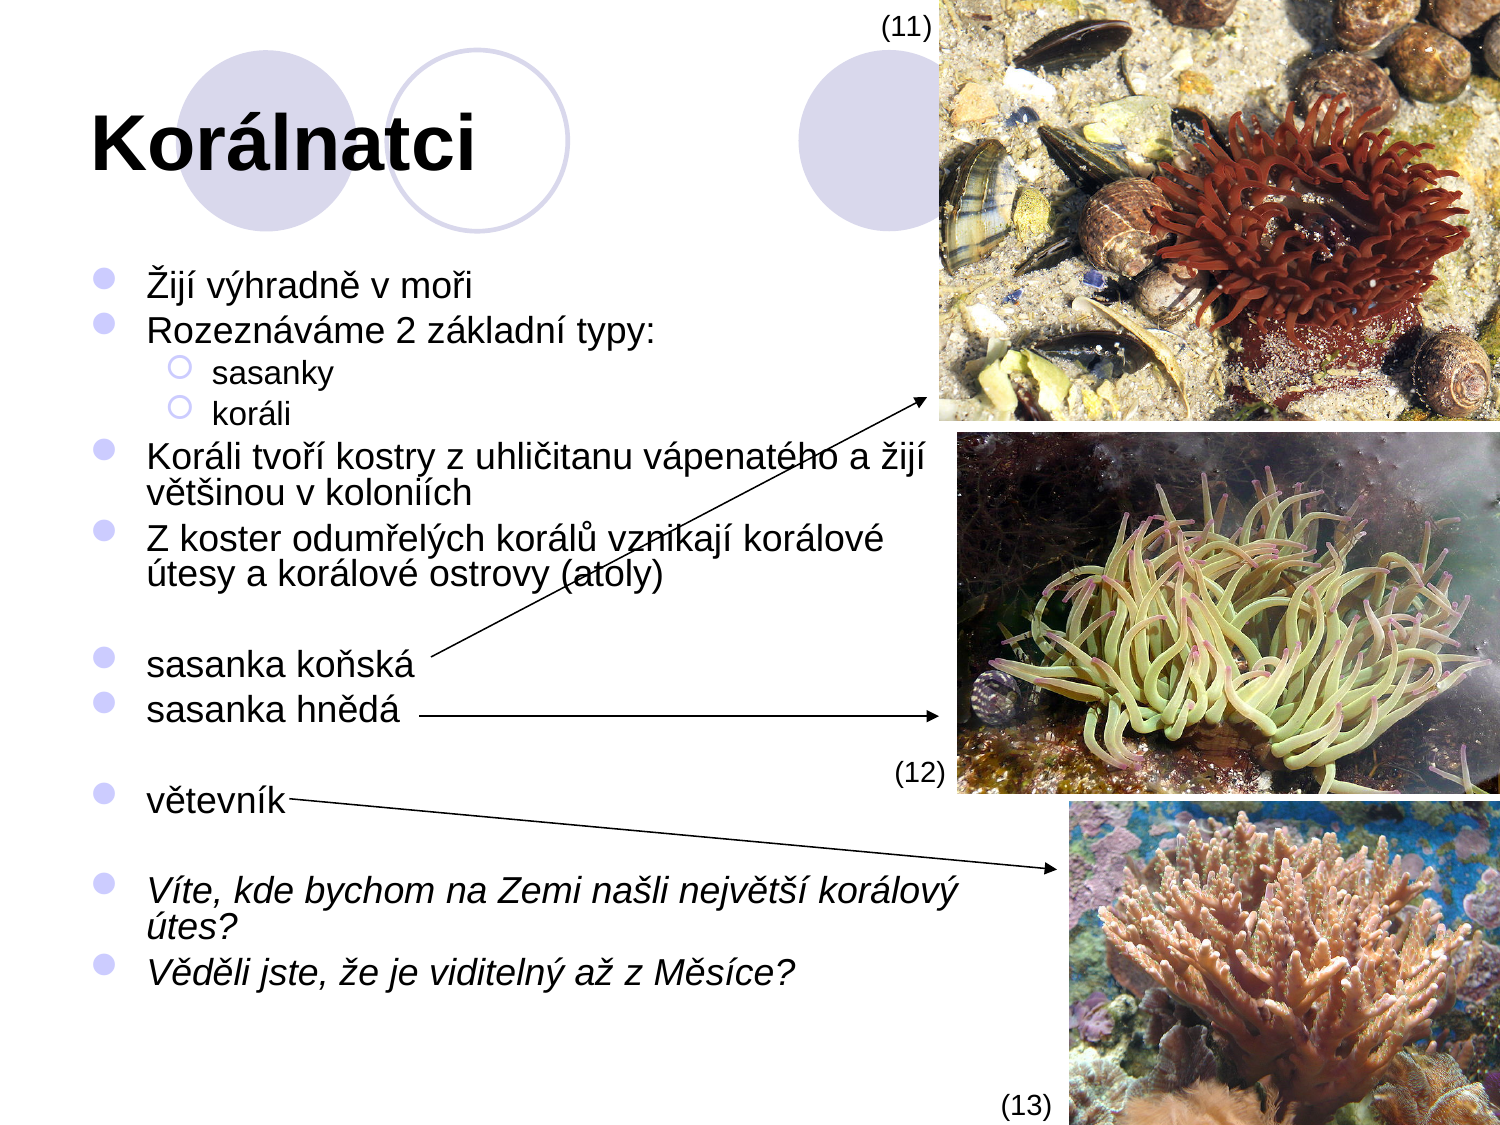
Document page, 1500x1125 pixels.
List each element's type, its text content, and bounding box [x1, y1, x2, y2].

picture [939, 0, 1500, 421]
picture [1069, 801, 1500, 1125]
list Žijí výhradně v moři Rozeznáváme 2 základní typy: sasanky koráli Koráli tvoří kostry z uhličitanu vápenatého a žijí většinou v koloniích Z koster odumřelých korálů vznikají korálové útesy a korálové ostrovy (atoly) sasanka koňská sasanka hnědá větevník Víte, kde bychom na Zemi našli největší korálový útes? Věděli jste, že je viditelný až z Měsíce? [74, 262, 975, 1017]
picture [957, 432, 1500, 794]
text_box (11) [866, 0, 997, 51]
text_box (13) [985, 1078, 1090, 1125]
text_box (12) [879, 745, 973, 797]
title Korálnatci [75, 45, 939, 233]
